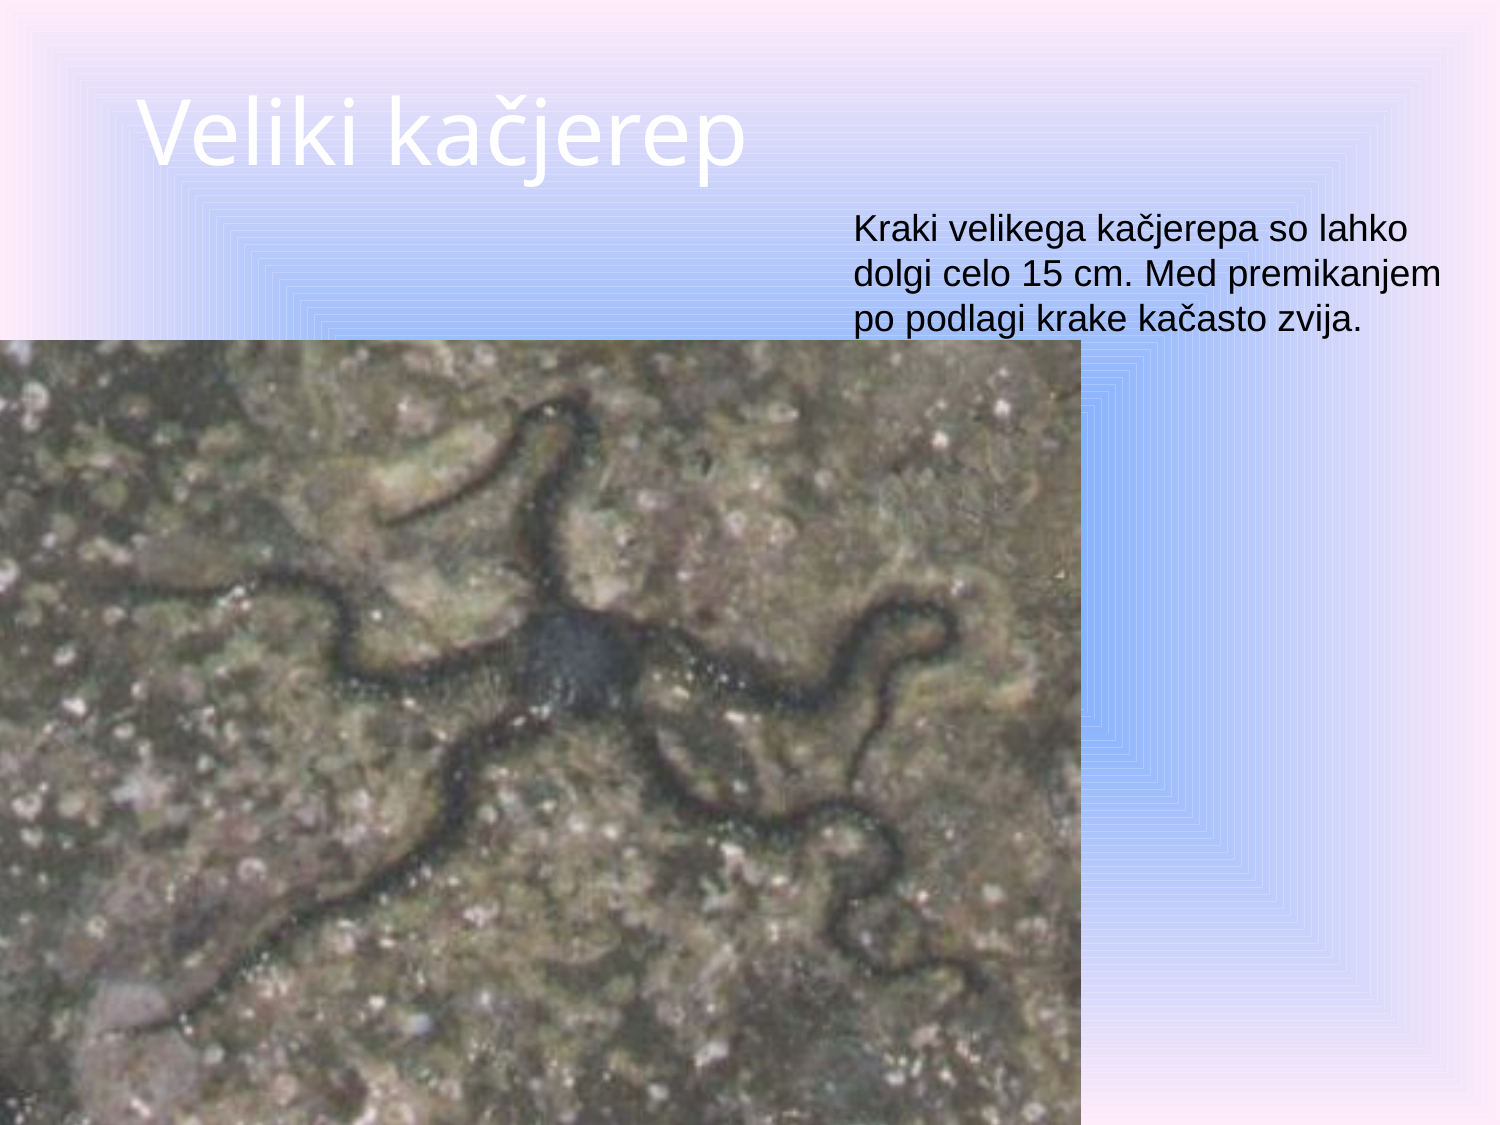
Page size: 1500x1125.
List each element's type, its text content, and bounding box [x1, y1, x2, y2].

text_box Kraki velikega kačjerepa so lahko dolgi celo 15 cm. Med premikanjem po podlagi krake kačasto zvija. [838, 196, 1500, 347]
picture [0, 340, 1081, 1125]
text_box Veliki kačjerep [64, 66, 821, 196]
